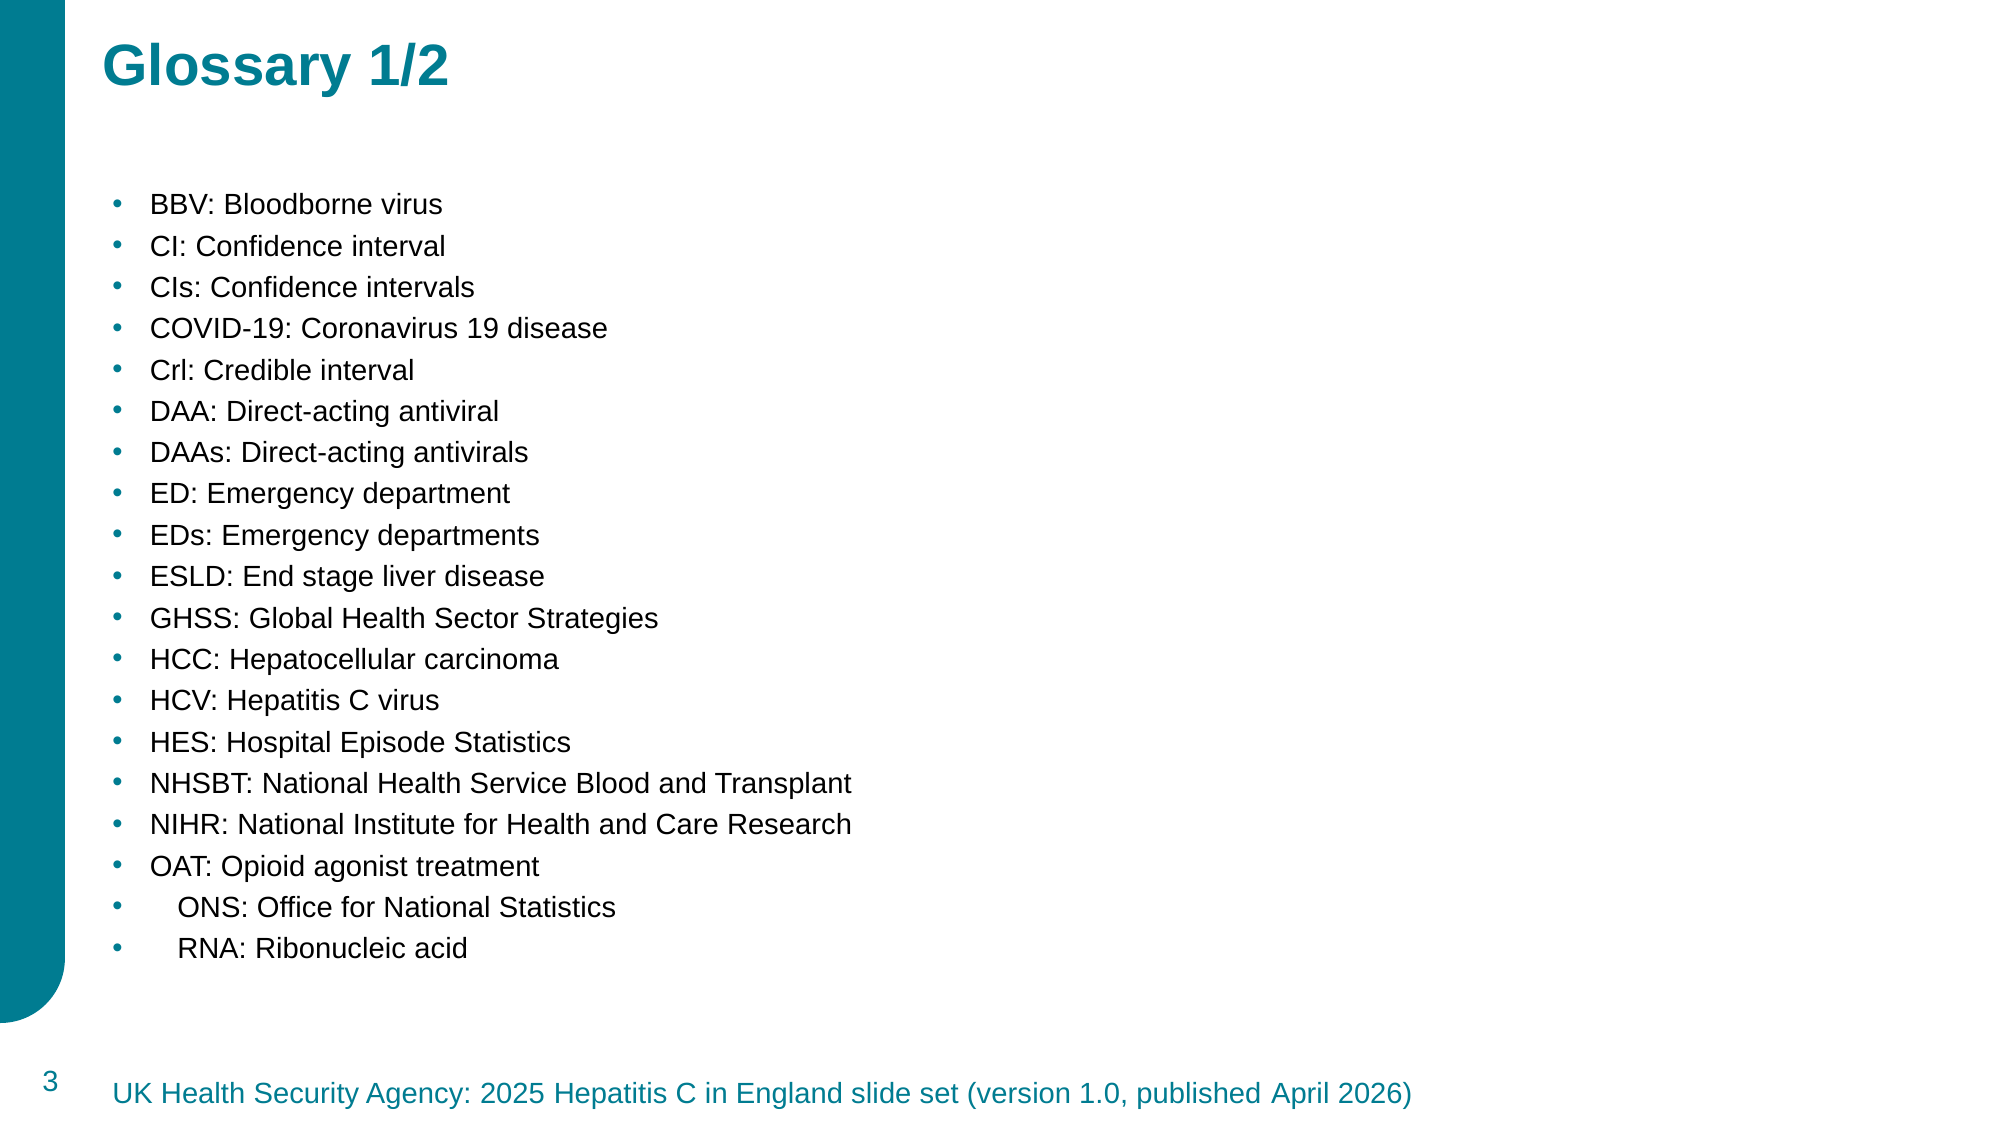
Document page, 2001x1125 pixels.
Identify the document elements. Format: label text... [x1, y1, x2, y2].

title Glossary 1/2 [87, 27, 1913, 118]
list BBV: Bloodborne virus CI: Confidence interval CIs: Confidence intervals COVID-19: Coronavirus 19 disease Crl: Credible interval DAA: Direct-acting antiviral DAAs: Direct-acting antivirals ED: Emergency department EDs: Emergency departments ESLD: End stage liver disease GHSS: Global Health Sector Strategies HCC: Hepatocellular carcinoma HCV: Hepatitis C virus HES: Hospital Episode Statistics NHSBT: National Health Service Blood and Transplant NIHR: National Institute for Health and Care Research OAT: Opioid agonist treatment ONS: Office for National Statistics RNA: Ribonucleic acid [97, 177, 1987, 979]
text_box [27, 1054, 88, 1114]
text_box UK Health Security Agency: 2025 Hepatitis C in England slide set (version 1.0, published April 2026) [97, 1066, 1739, 1125]
